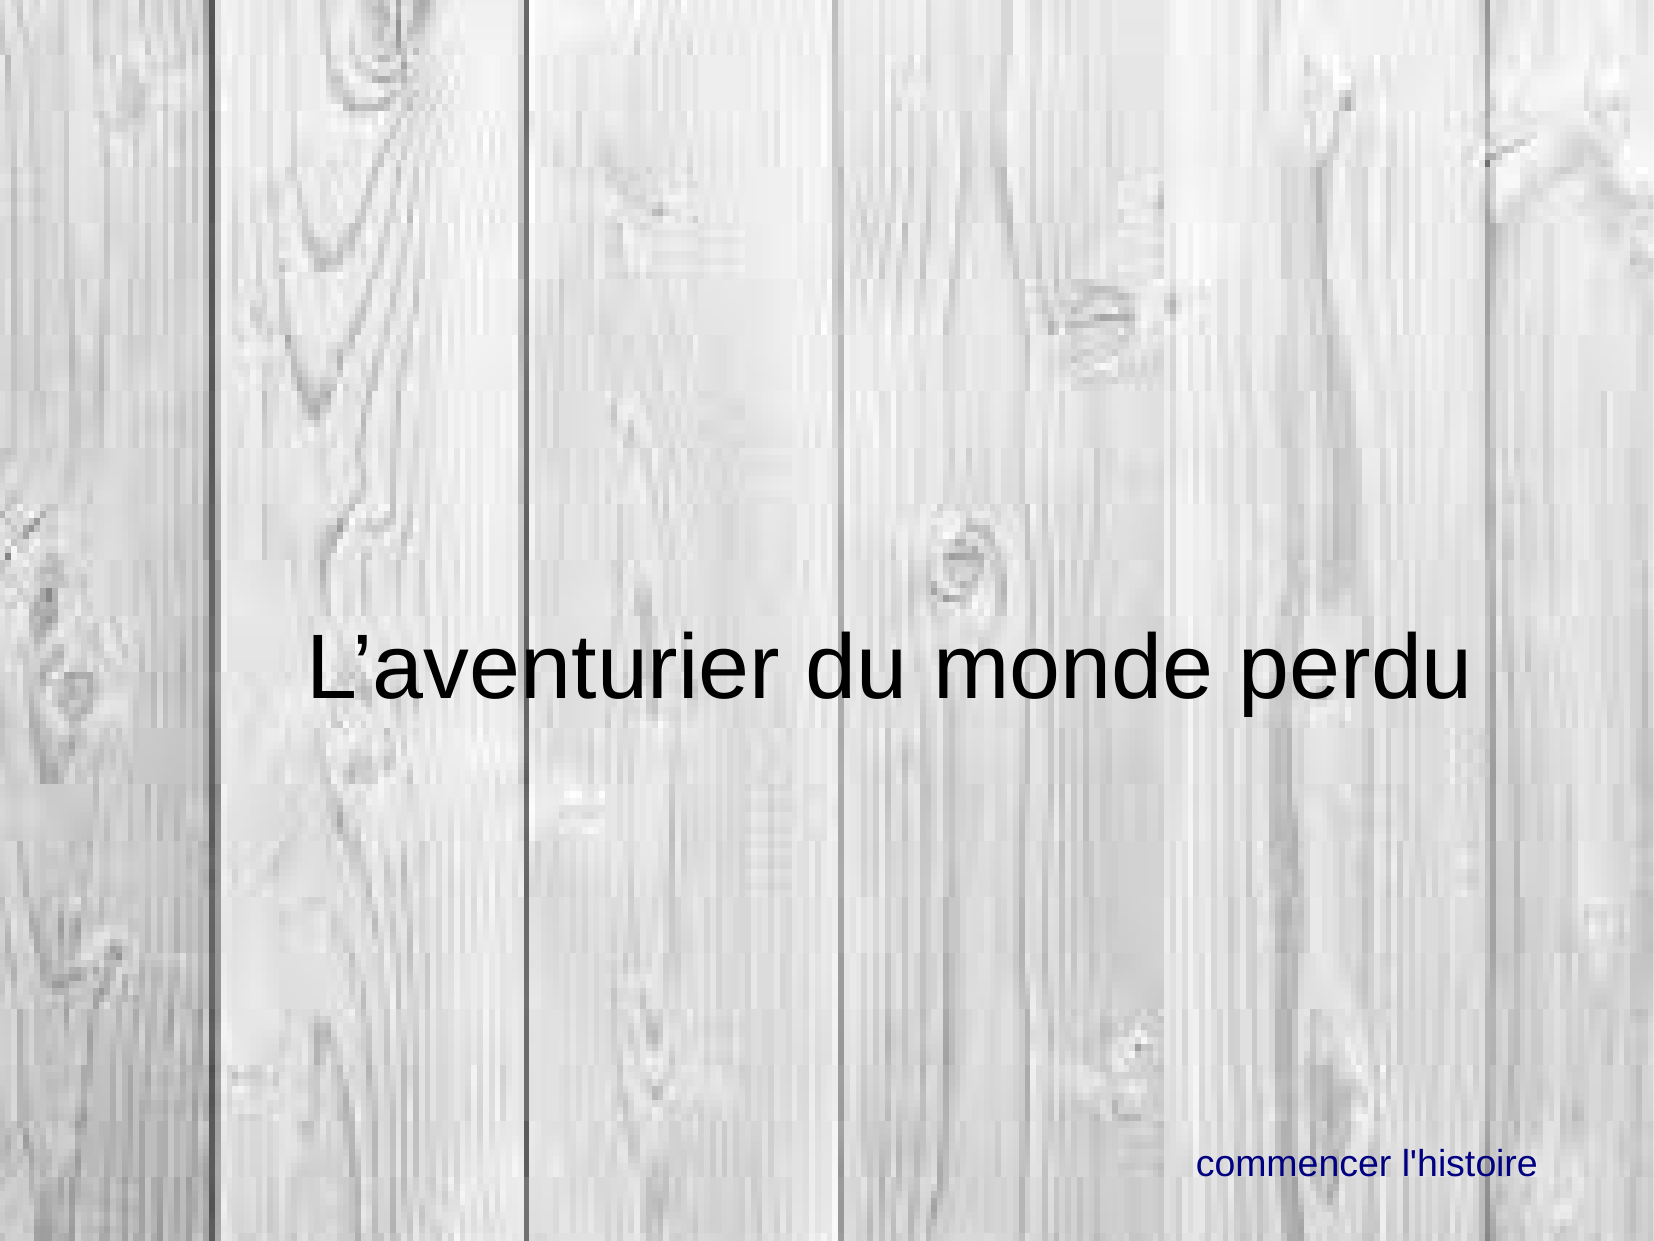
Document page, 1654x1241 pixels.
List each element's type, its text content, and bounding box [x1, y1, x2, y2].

subtitle L’aventurier du monde perdu [82, 307, 1571, 1027]
picture [0, 0, 1654, 1241]
text_box [926, 652, 957, 723]
text_box commencer l'histoire [1181, 1134, 1601, 1205]
